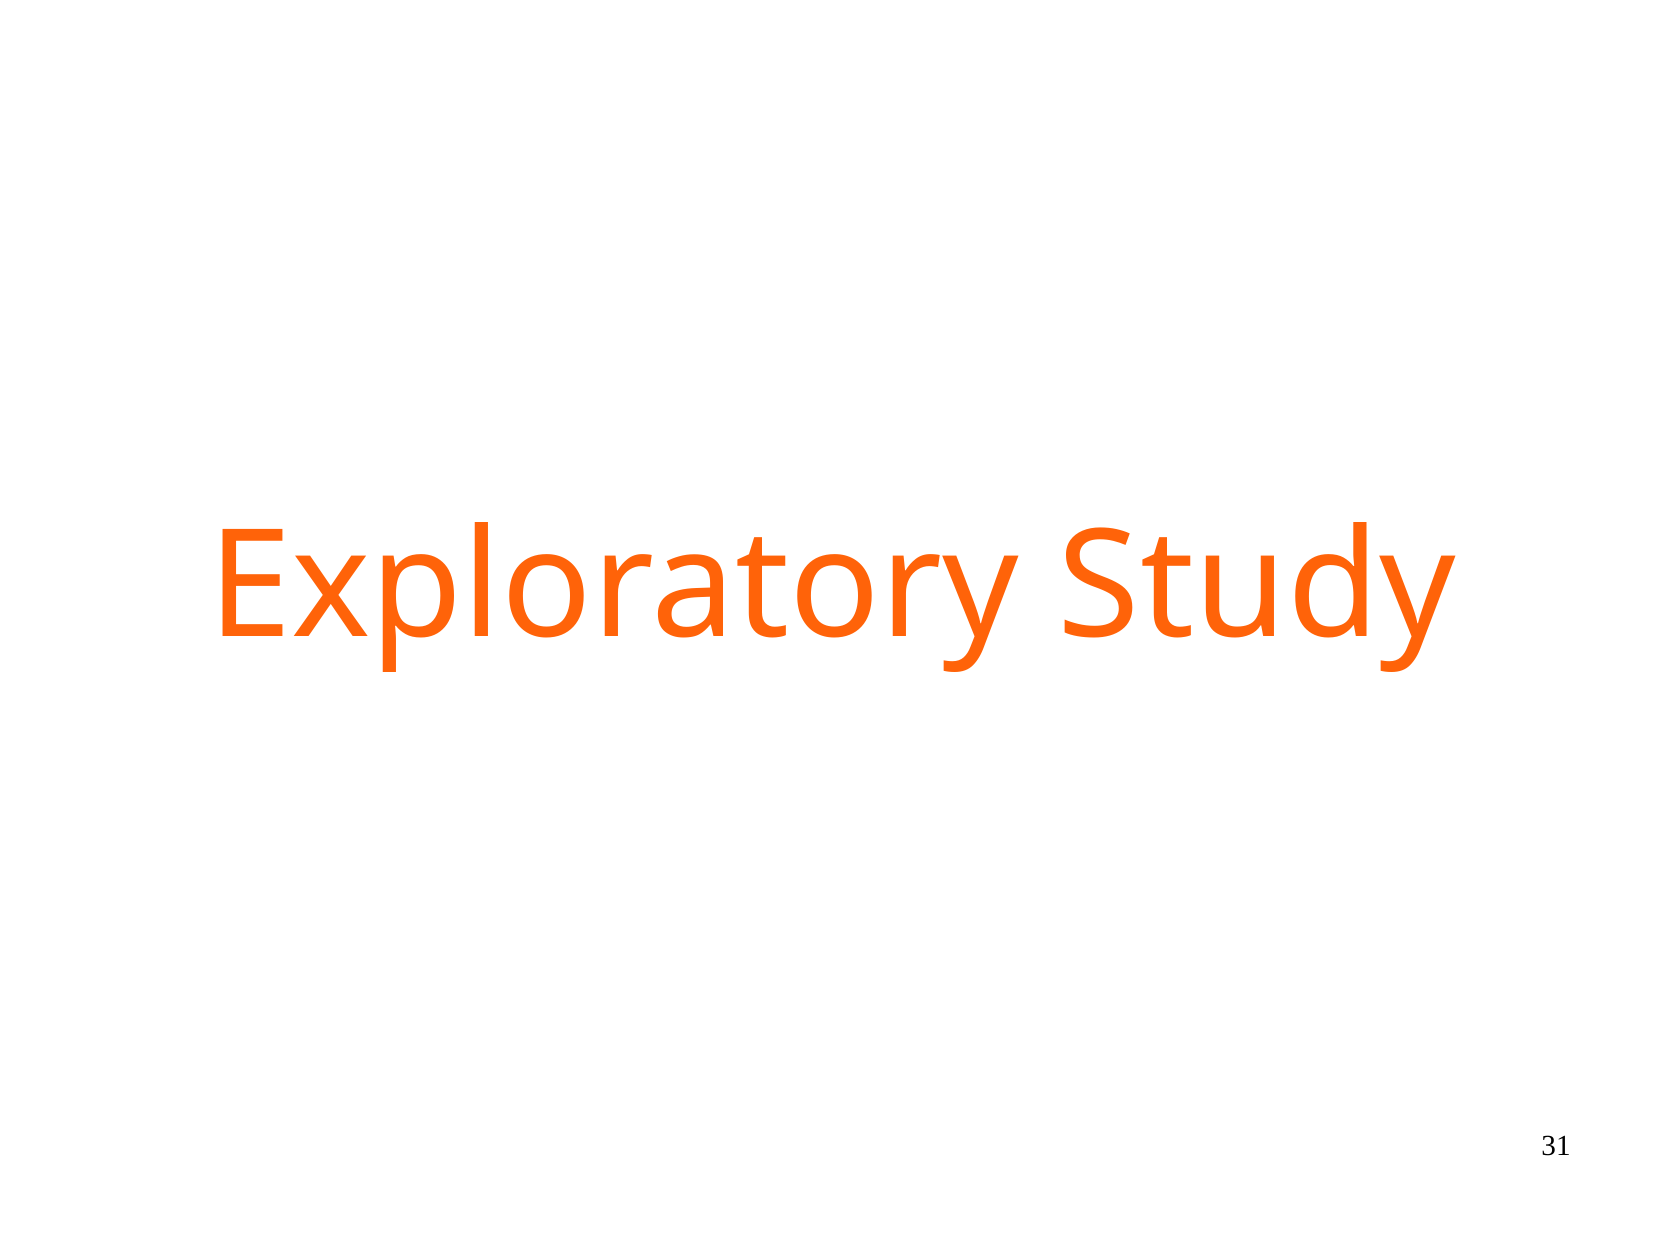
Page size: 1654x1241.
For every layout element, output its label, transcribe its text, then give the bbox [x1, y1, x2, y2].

title Exploratory Study [29, 467, 1636, 690]
